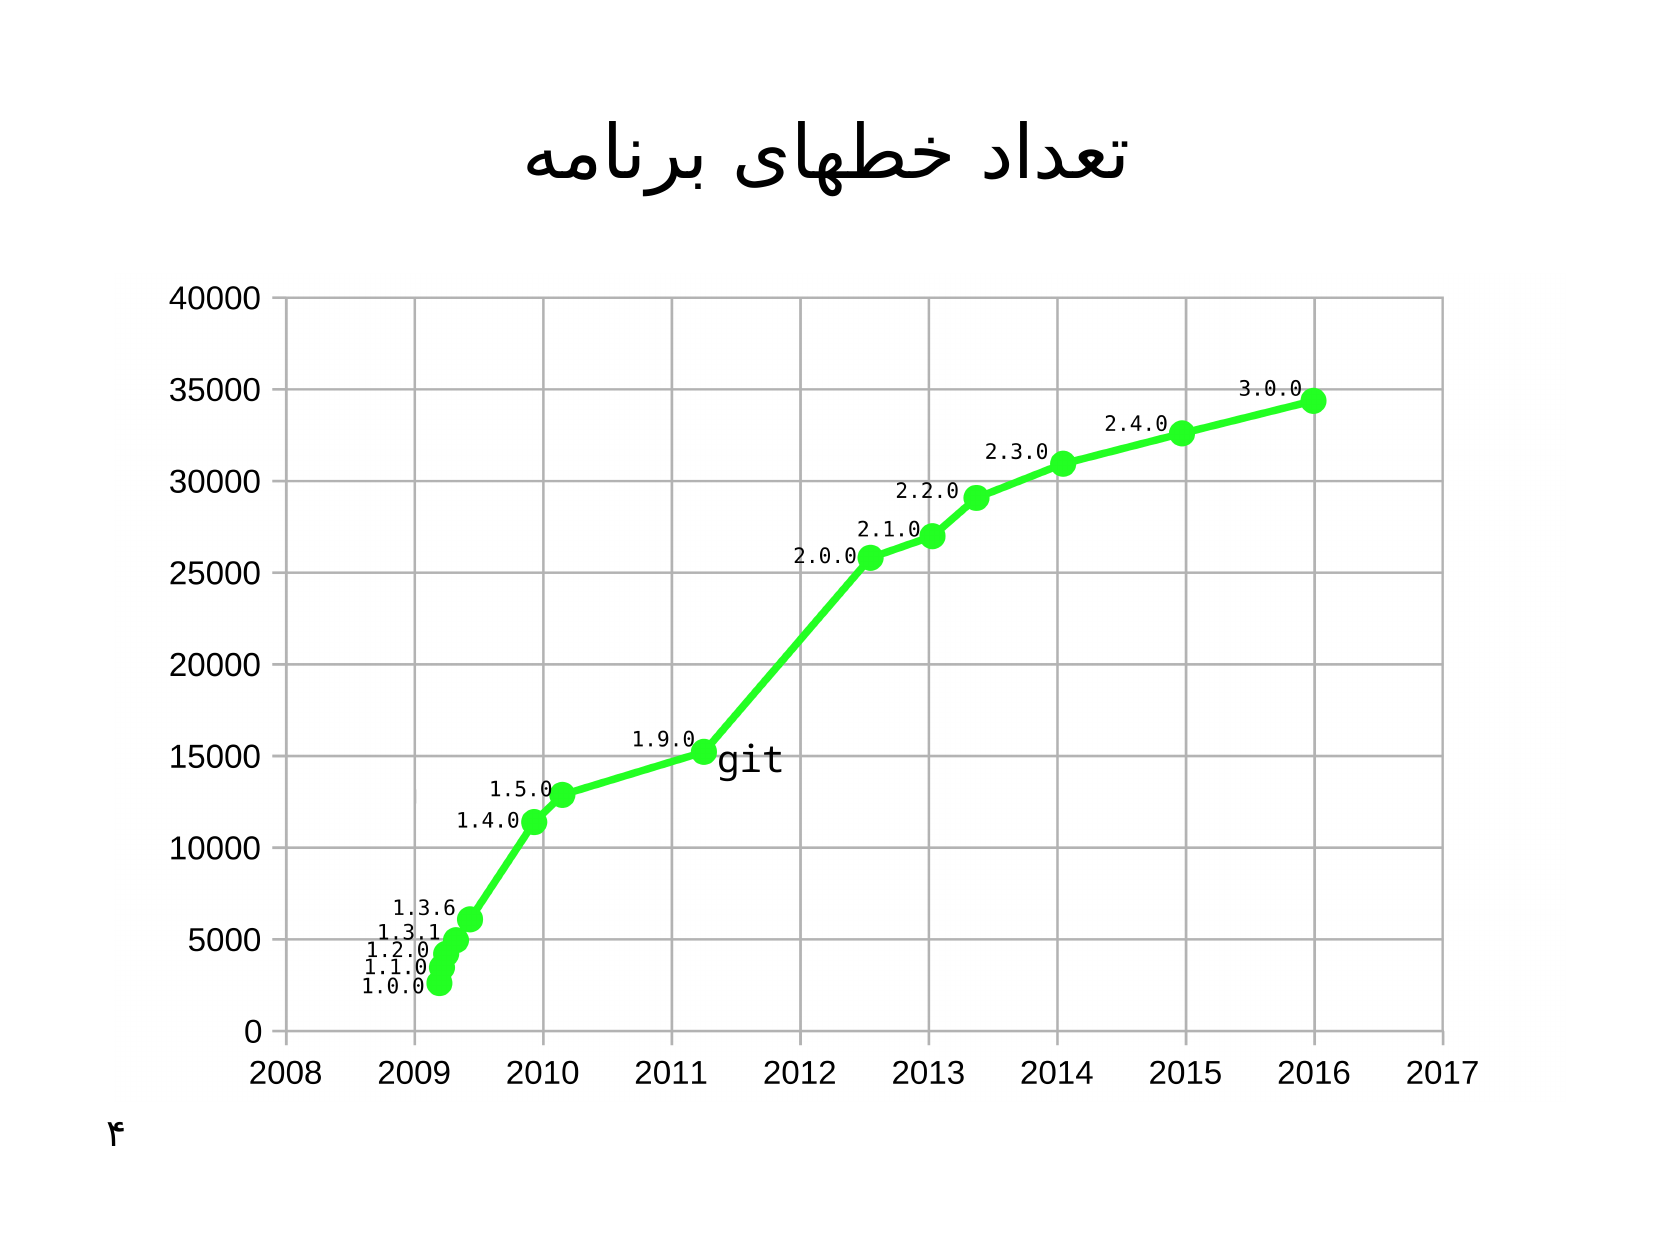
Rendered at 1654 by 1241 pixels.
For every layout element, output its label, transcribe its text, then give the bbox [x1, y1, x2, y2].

text_box git [702, 725, 800, 784]
title تعداد خطهای برنامه [82, 49, 1571, 257]
text_box ۴ [91, 1104, 143, 1175]
picture [75, 263, 1576, 1107]
